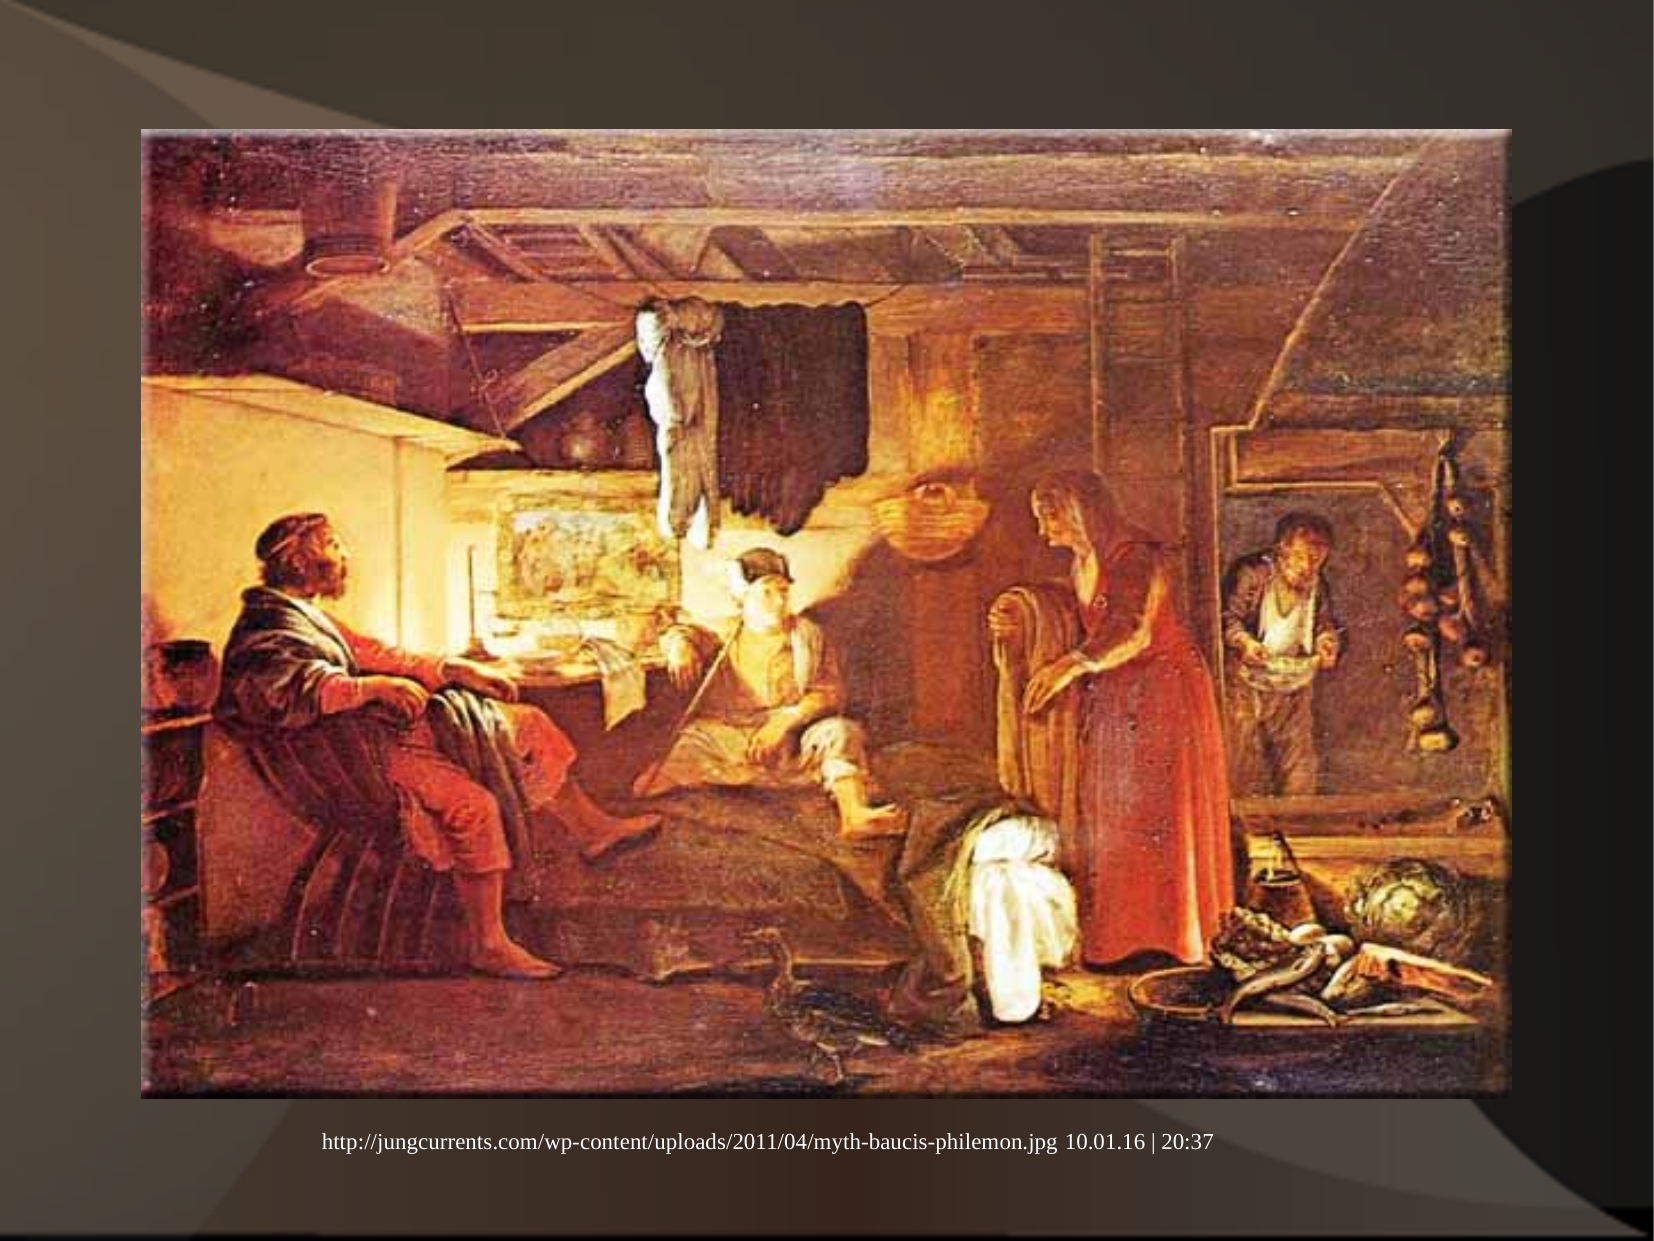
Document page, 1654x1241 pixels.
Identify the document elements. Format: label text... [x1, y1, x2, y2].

text_box http://jungcurrents.com/wp-content/uploads/2011/04/myth-baucis-philemon.jpg 10.01.16 | 20:37 [307, 1122, 1631, 1179]
picture [0, 0, 1654, 1241]
